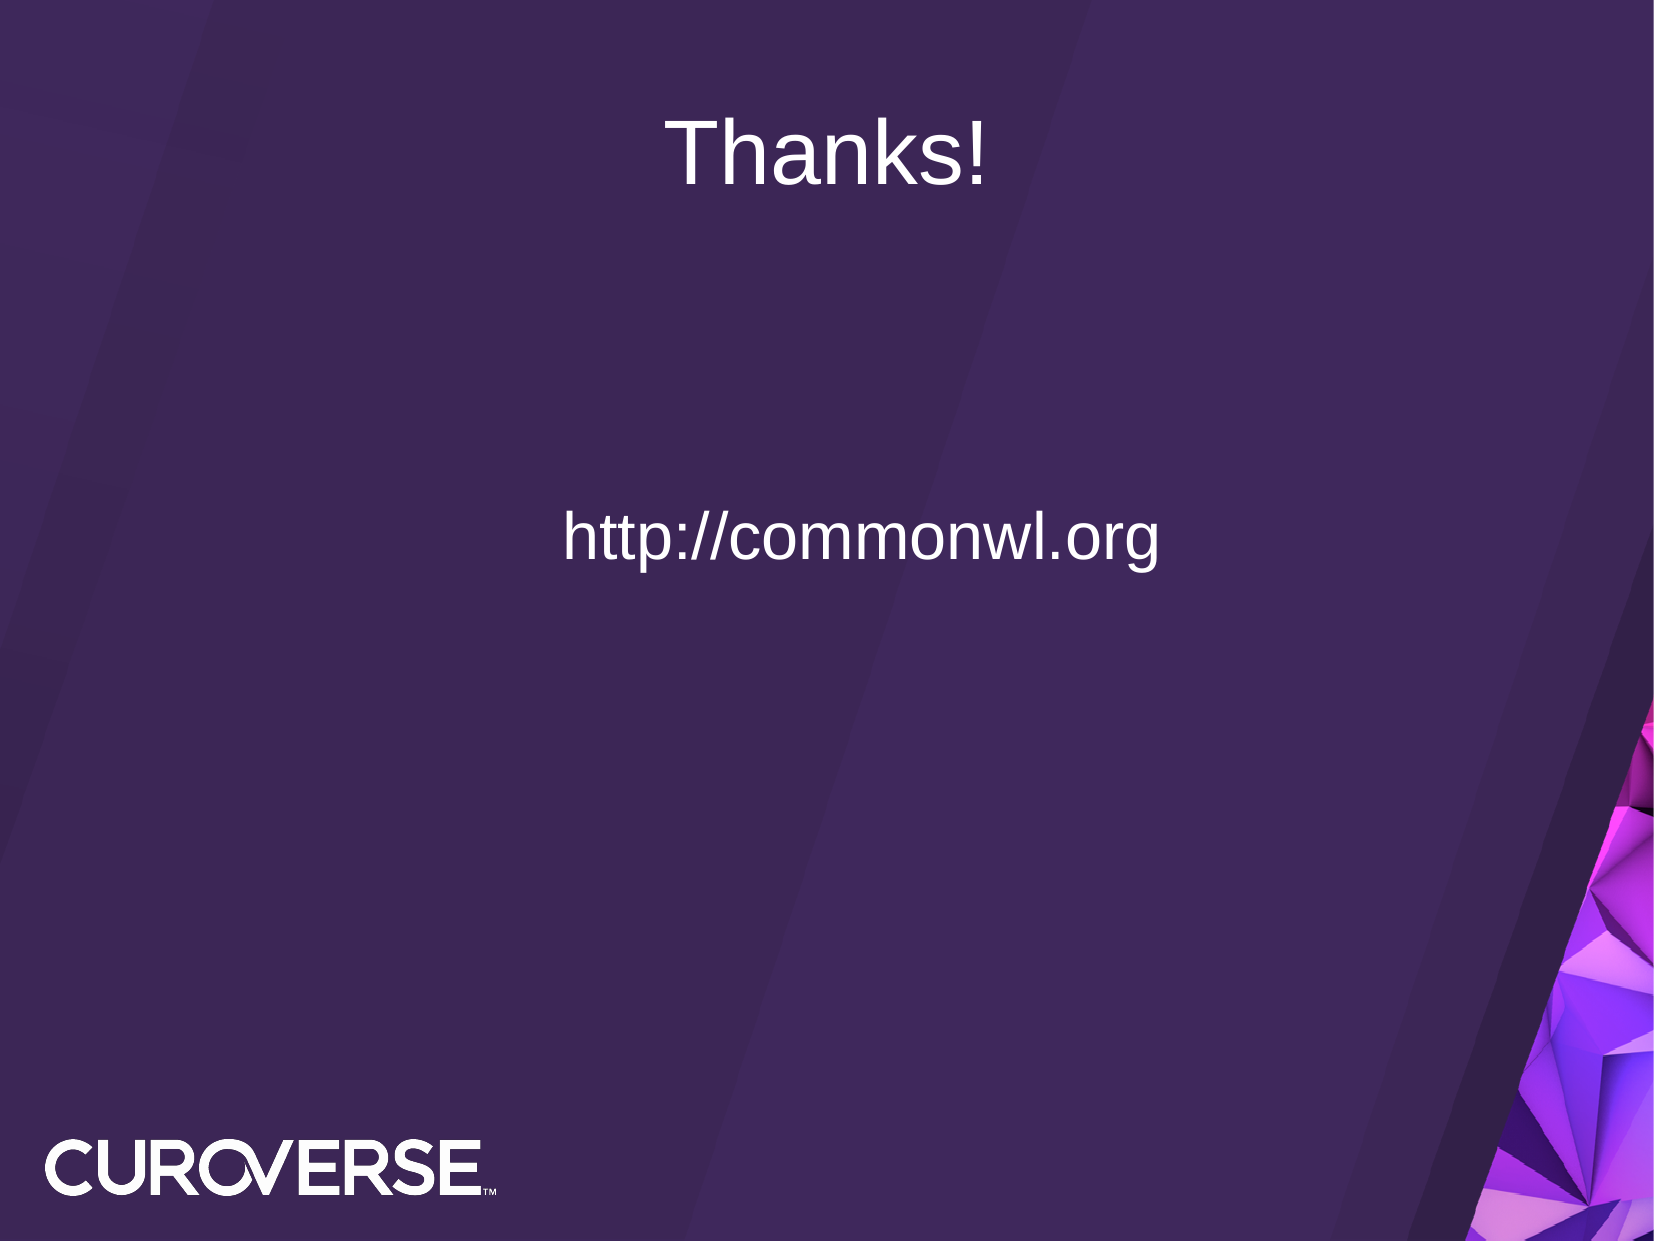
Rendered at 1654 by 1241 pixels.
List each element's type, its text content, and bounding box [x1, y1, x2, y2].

list http://commonwl.org [82, 290, 1571, 1010]
picture [0, 0, 1654, 1241]
title Thanks! [82, 49, 1571, 257]
